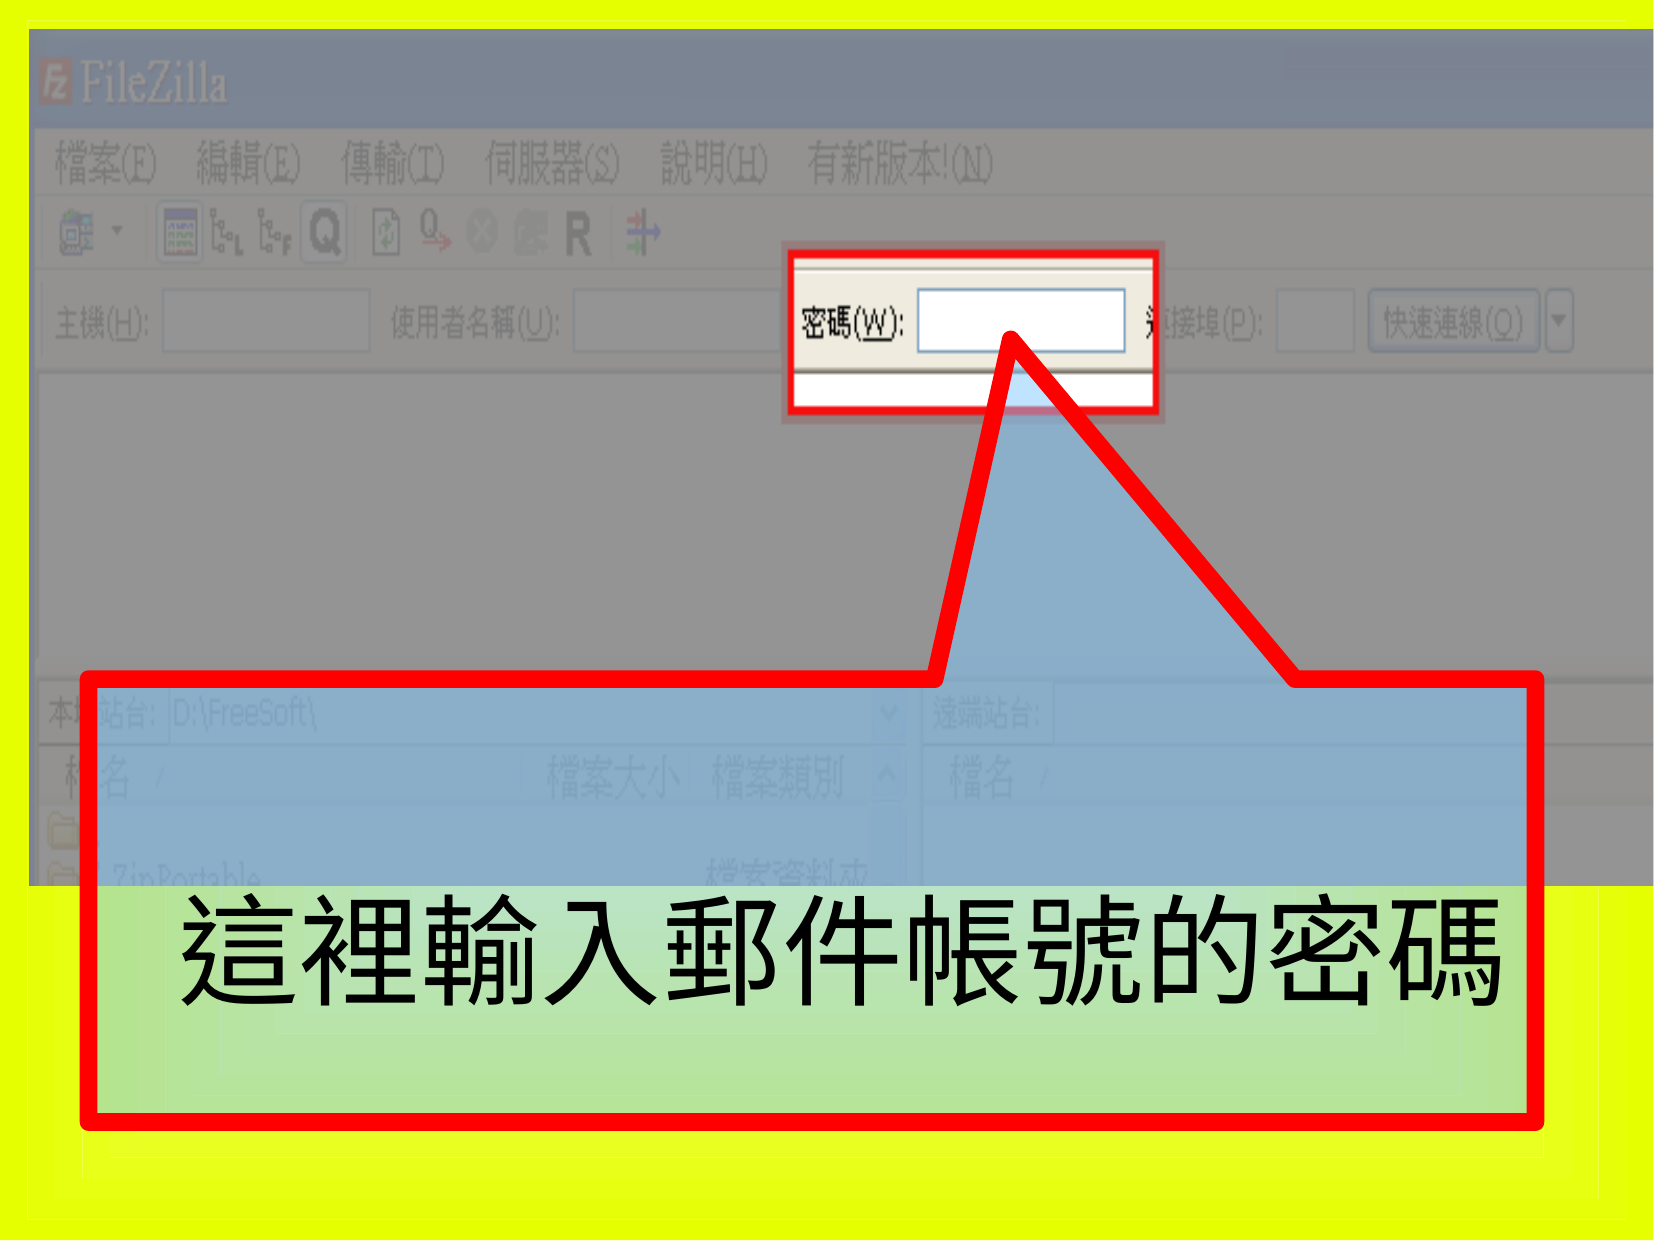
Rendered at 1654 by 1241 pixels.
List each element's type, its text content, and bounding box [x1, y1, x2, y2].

title 二，要有本校郵件帳號 (網頁空間) [137, 1123, 1516, 1130]
text_box 這裡輸入郵件帳號的密碼 [88, 339, 1536, 1123]
picture [29, 29, 1654, 886]
